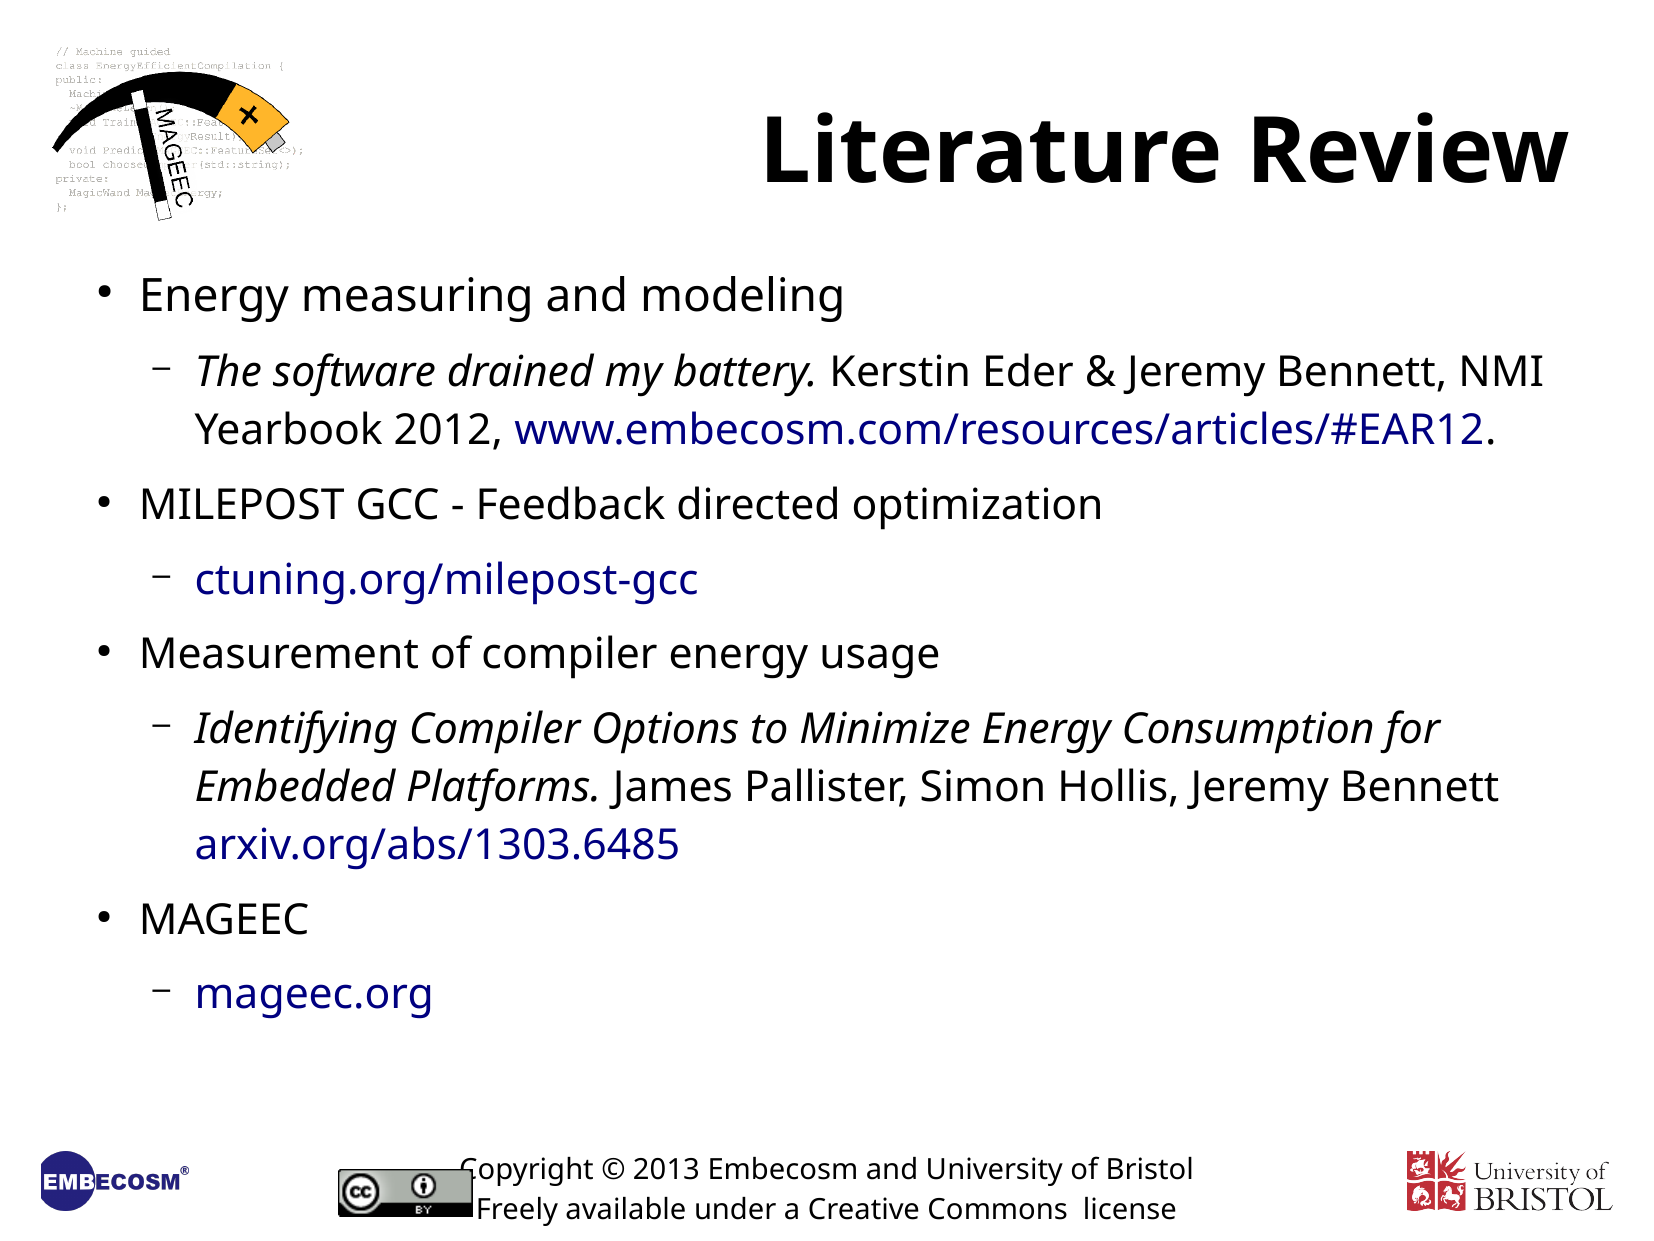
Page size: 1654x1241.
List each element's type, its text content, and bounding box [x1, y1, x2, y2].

picture [338, 1169, 473, 1217]
list Energy measuring and modeling The software drained my battery. Kerstin Eder & Jeremy Bennett, NMI Yearbook 2012, www.embecosm.com/resources/articles/#EAR12. MILEPOST GCC - Feedback directed optimization ctuning.org/milepost-gcc Measurement of compiler energy usage Identifying Compiler Options to Minimize Energy Consumption for Embedded Platforms. James Pallister, Simon Hollis, Jeremy Bennett arxiv.org/abs/1303.6485 MAGEEC mageec.org [82, 261, 1571, 1089]
picture [41, 1151, 189, 1211]
title Literature Review [326, 61, 1571, 233]
picture [1407, 1151, 1613, 1211]
picture [52, 47, 302, 225]
